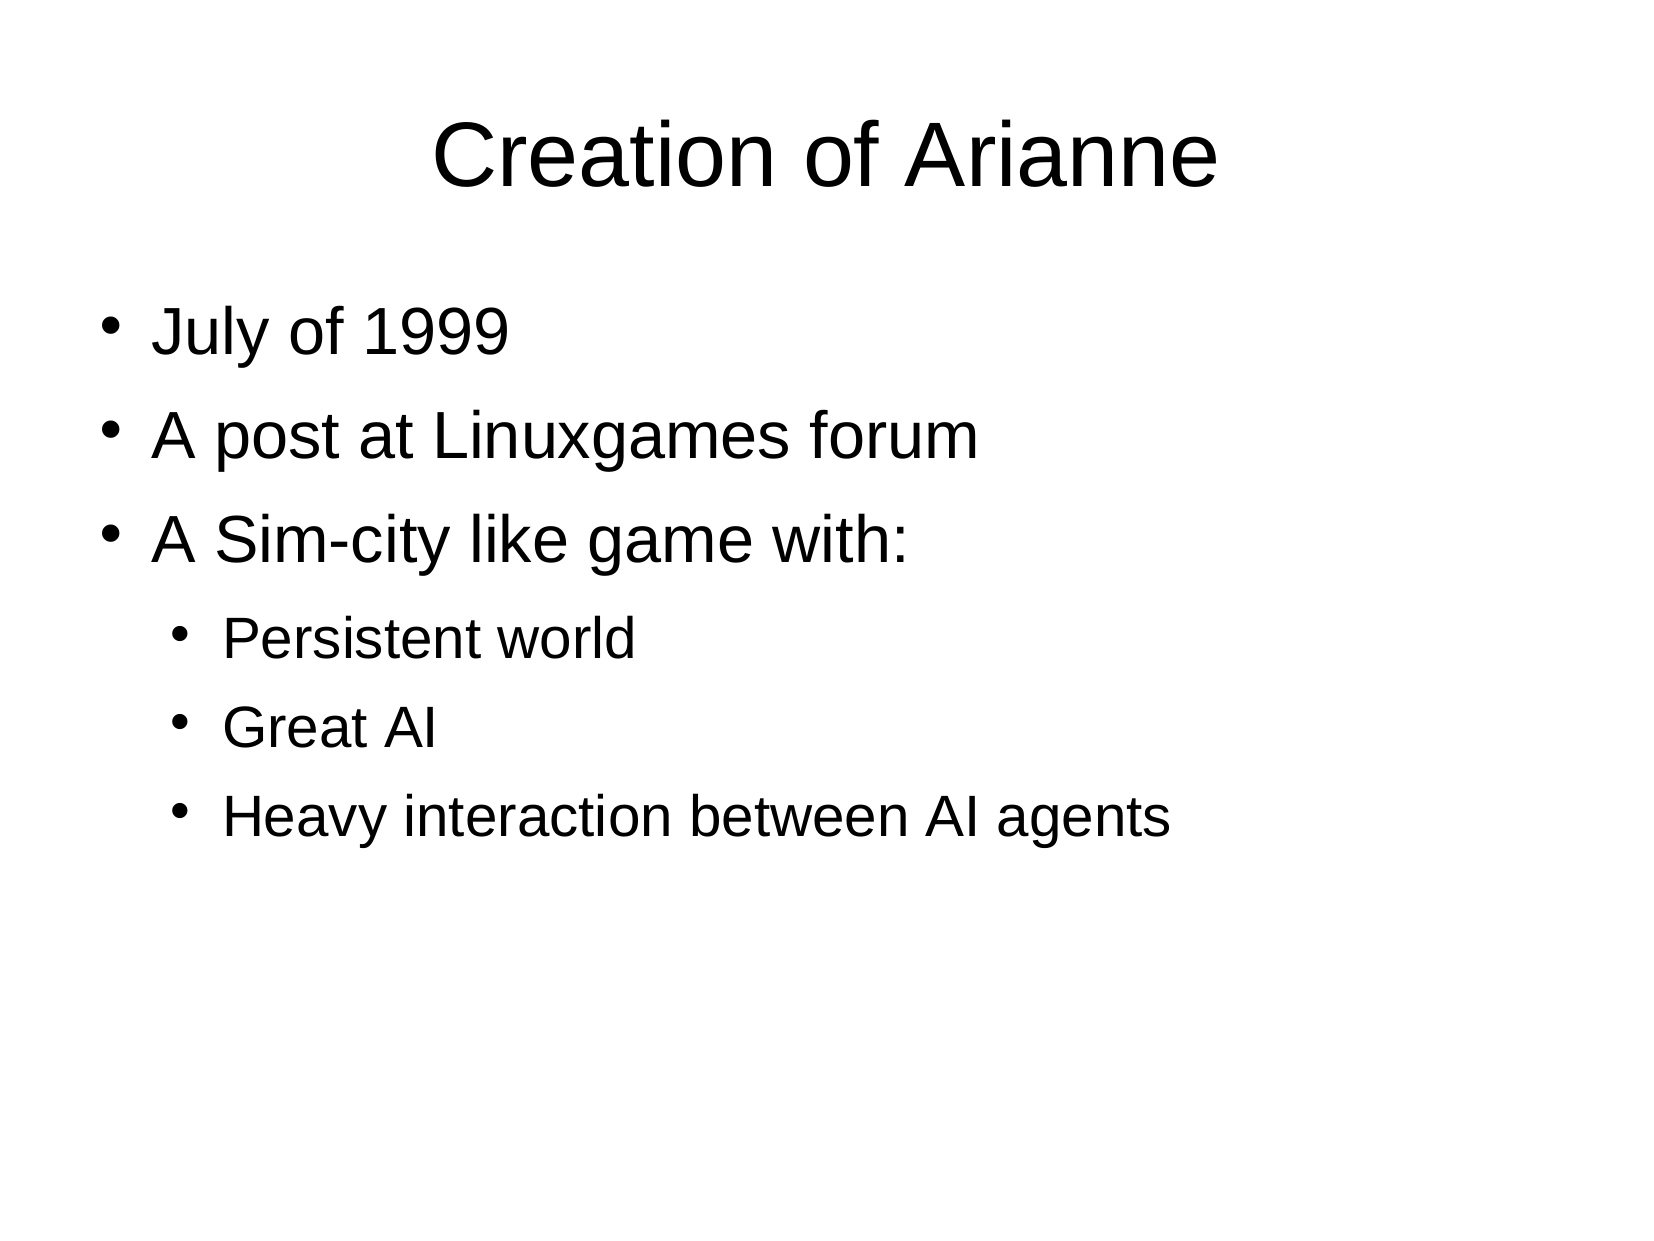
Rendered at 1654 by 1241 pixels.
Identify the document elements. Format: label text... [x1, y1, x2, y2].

title Creation of Arianne [82, 49, 1571, 257]
list July of 1999 A post at Linuxgames forum A Sim-city like game with: Persistent world Great AI Heavy interaction between AI agents [82, 290, 1571, 1109]
